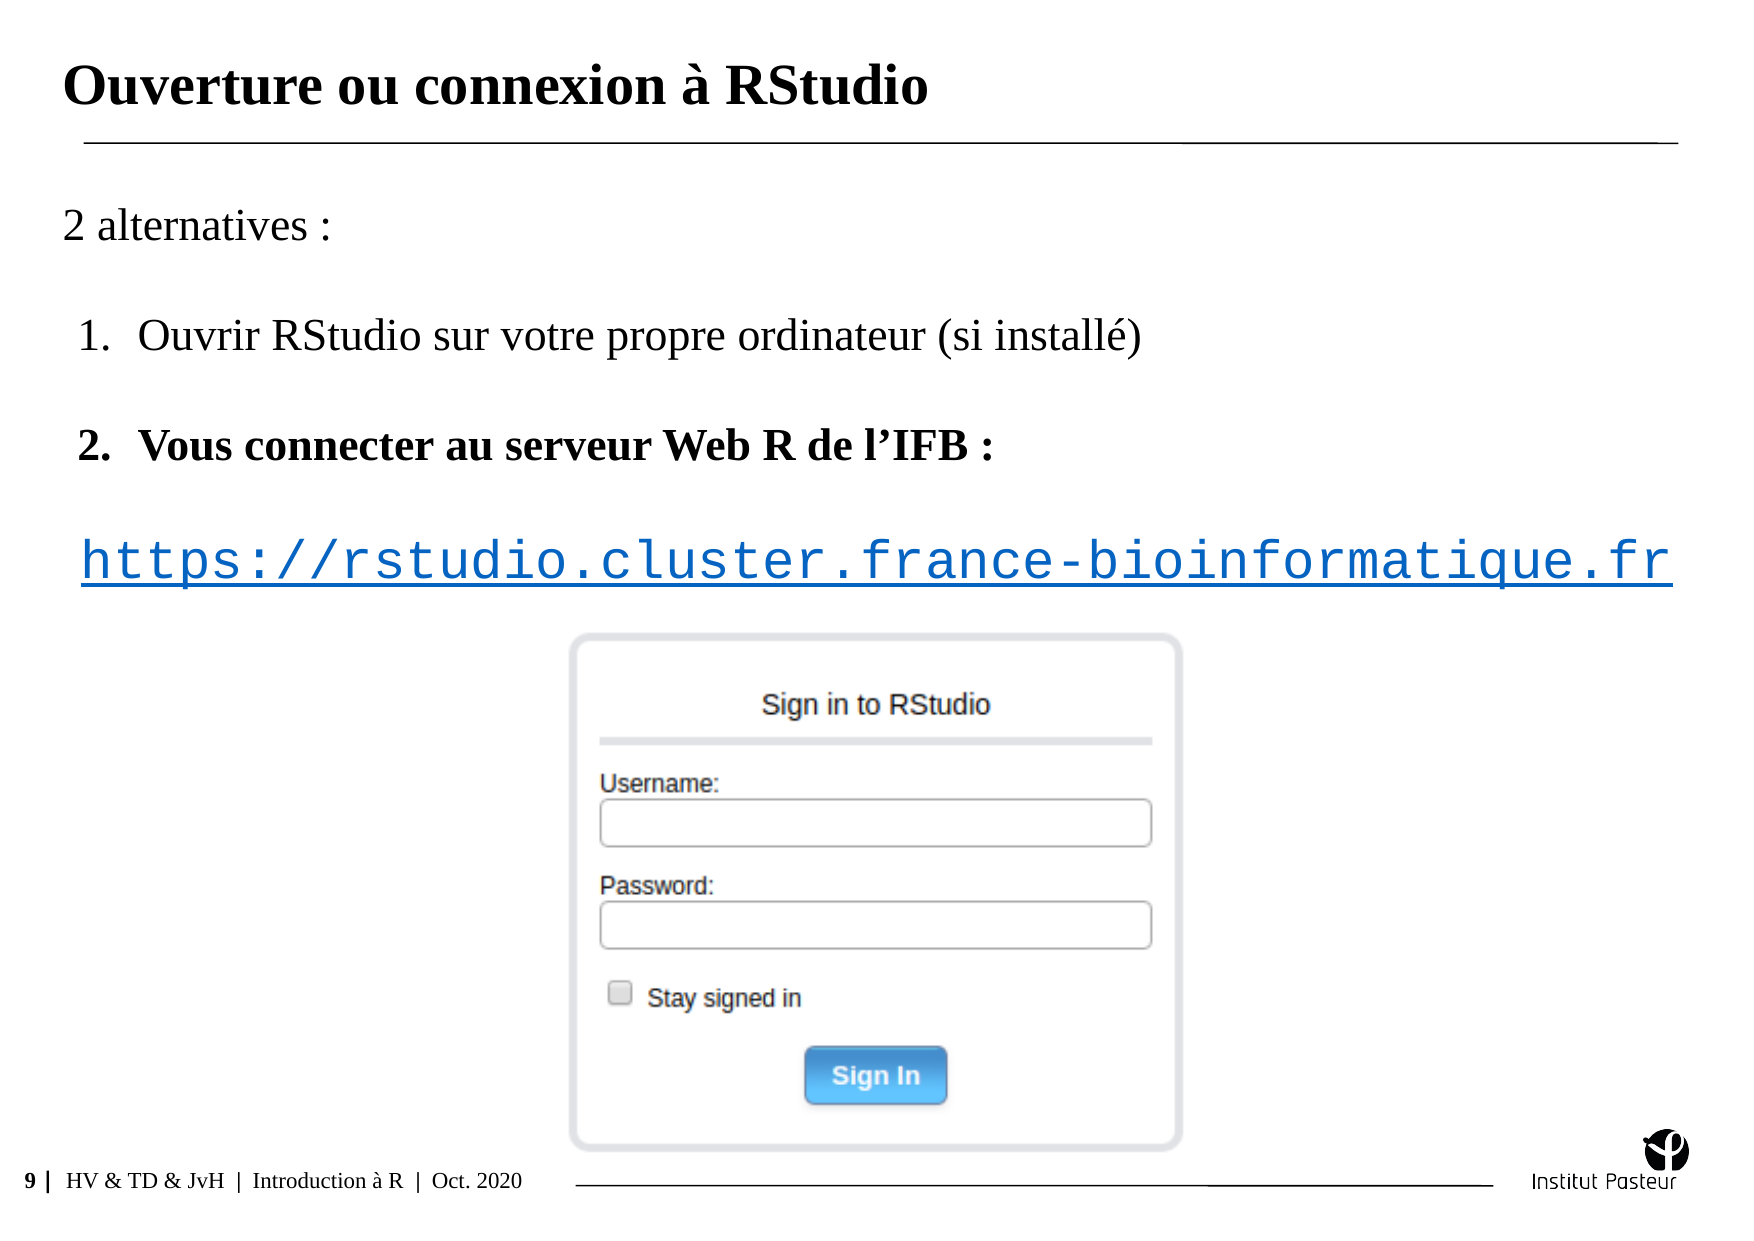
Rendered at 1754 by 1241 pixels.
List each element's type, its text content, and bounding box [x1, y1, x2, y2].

picture [551, 617, 1202, 1177]
picture [1533, 1152, 1689, 1189]
text_box Ouverture ou connexion à RStudio [62, 2, 1692, 160]
text_box 2 alternatives : Ouvrir RStudio sur votre propre ordinateur (si installé) Vous connecter au serveur Web R de l’IFB : https://rstudio.cluster.france-bioinformatique.fr [62, 194, 1692, 1152]
